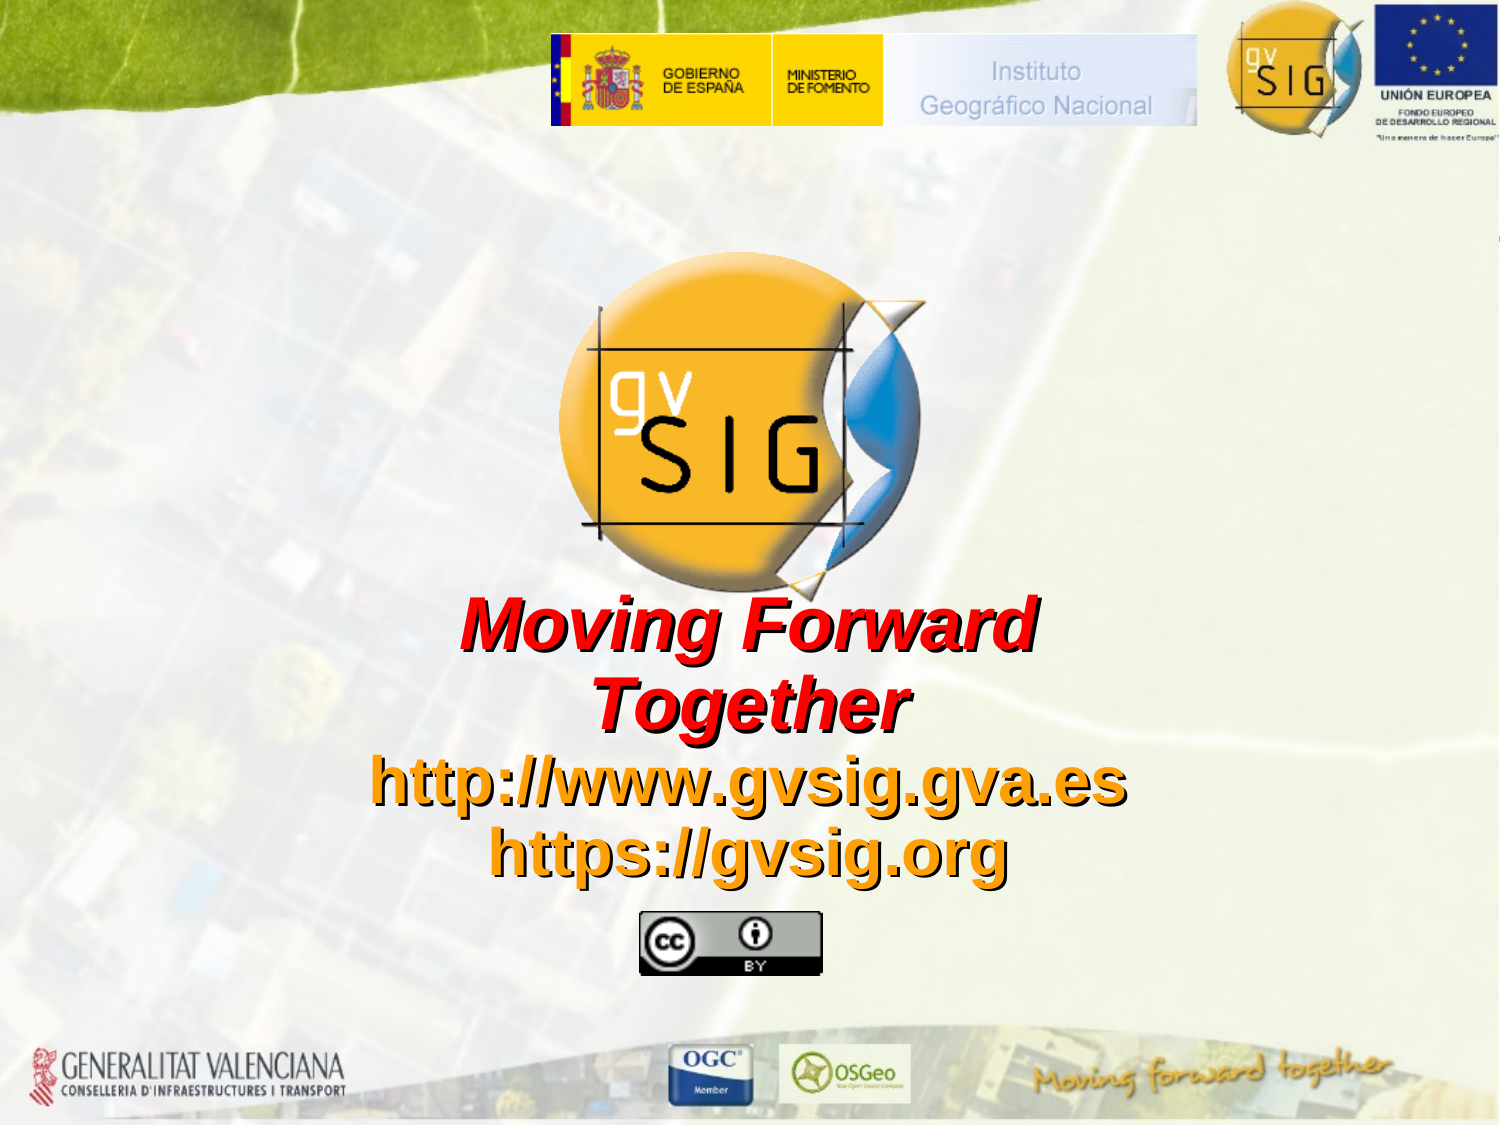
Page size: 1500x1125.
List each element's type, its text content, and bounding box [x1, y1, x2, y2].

text_box Moving Forward Together http://www.gvsig.gva.es https://gvsig.org [132, 577, 1365, 996]
picture [0, 0, 1499, 1125]
